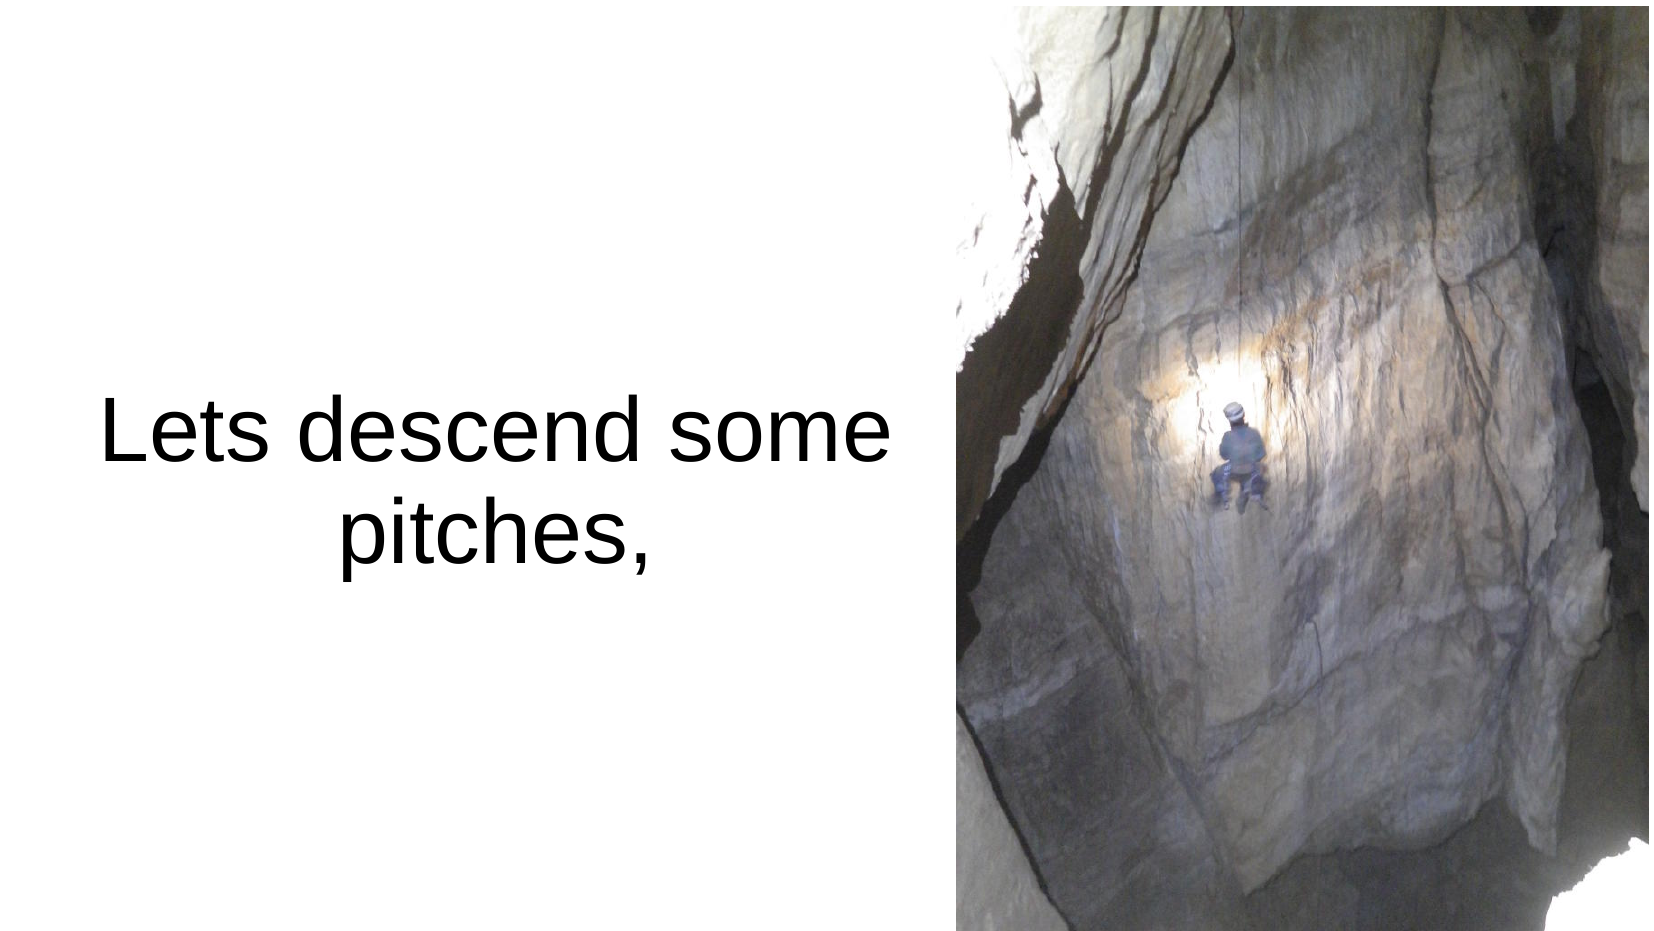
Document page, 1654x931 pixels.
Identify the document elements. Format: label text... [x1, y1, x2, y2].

picture [956, 6, 1649, 931]
title Lets descend some pitches, [82, 378, 910, 584]
